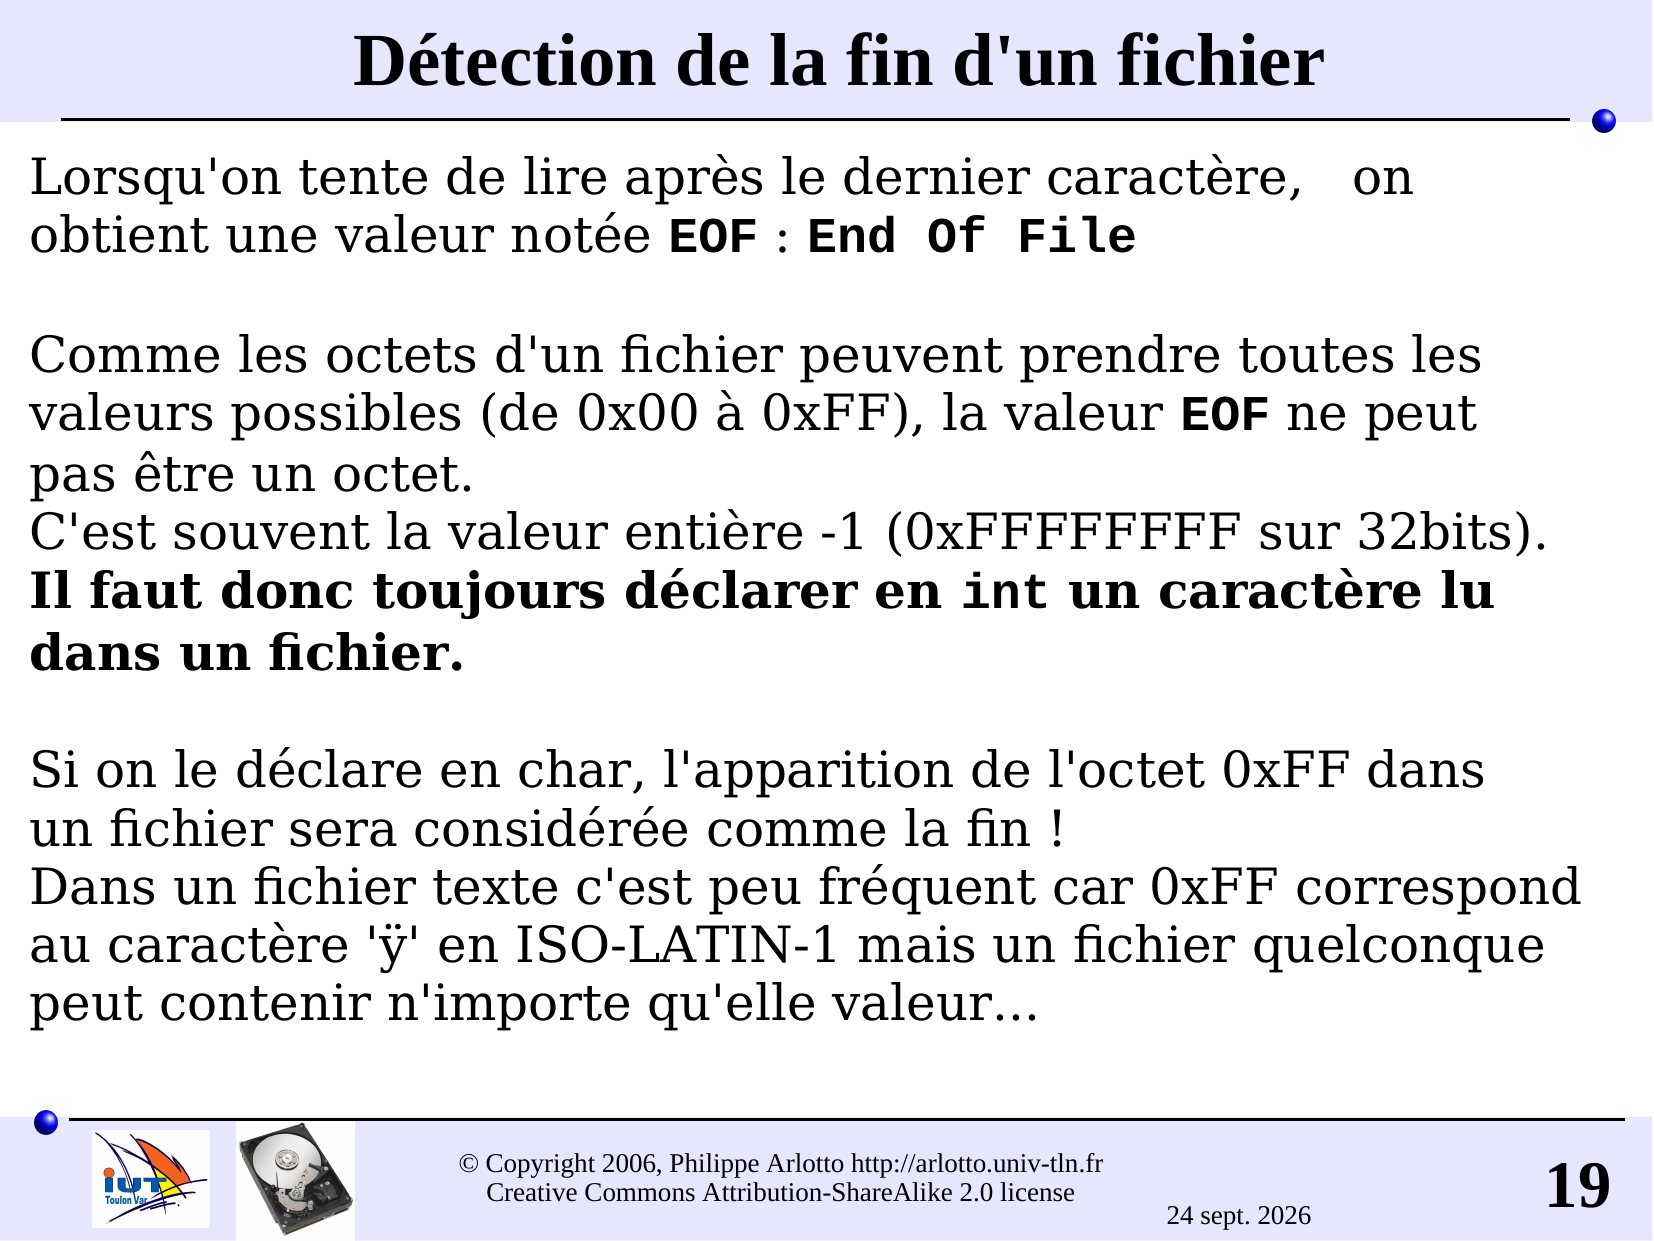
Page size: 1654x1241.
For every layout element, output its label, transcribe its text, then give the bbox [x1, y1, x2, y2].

text_box Lorsqu'on tente de lire après le dernier caractère, on obtient une valeur notée EOF : End Of File Comme les octets d'un fichier peuvent prendre toutes les valeurs possibles (de 0x00 à 0xFF), la valeur EOF ne peut pas être un octet. C'est souvent la valeur entière -1 (0xFFFFFFFF sur 32bits). Il faut donc toujours déclarer en int un caractère lu dans un fichier. Si on le déclare en char, l'apparition de l'octet 0xFF dans un fichier sera considérée comme la fin ! Dans un fichier texte c'est peu fréquent car 0xFF correspond au caractère 'ÿ' en ISO-LATIN-1 mais un fichier quelconque peut contenir n'importe qu'elle valeur... [29, 147, 1644, 1023]
picture [236, 1121, 355, 1241]
title Détection de la fin d'un fichier [95, 11, 1585, 110]
